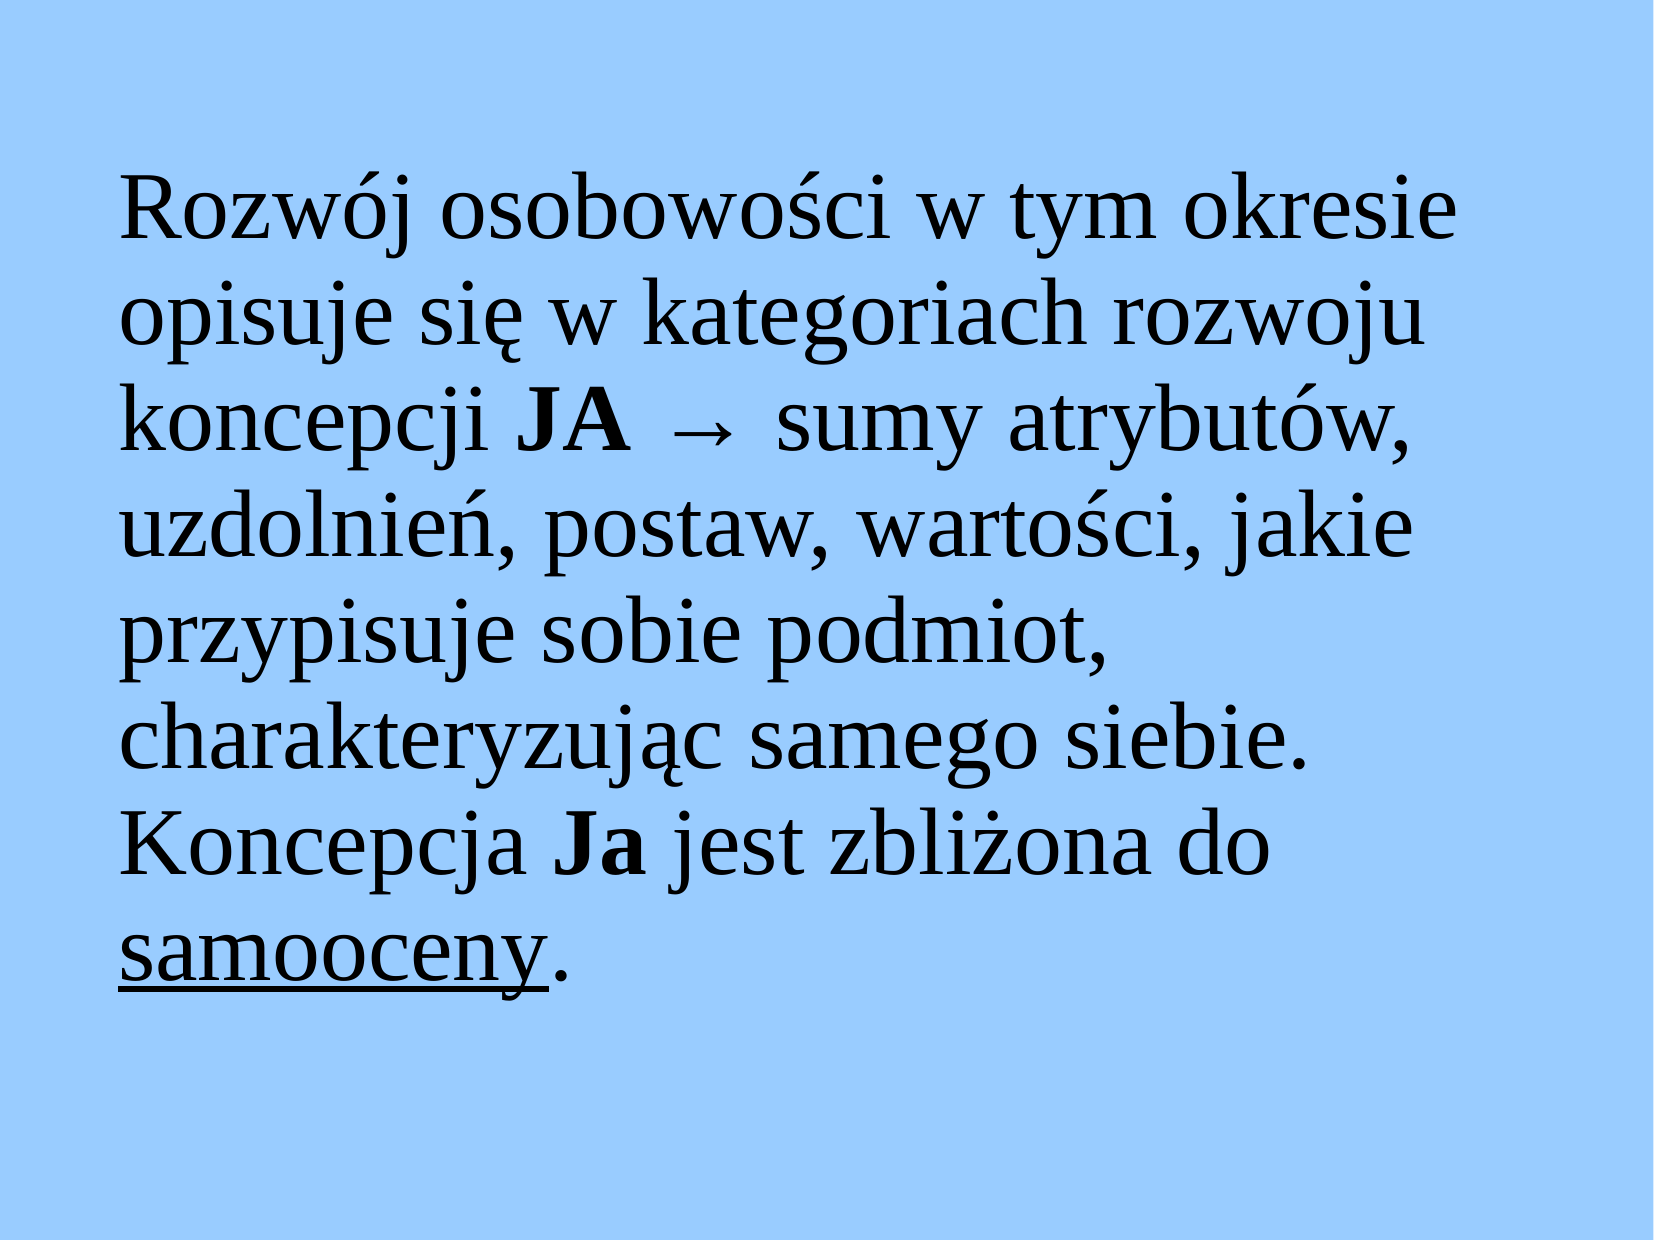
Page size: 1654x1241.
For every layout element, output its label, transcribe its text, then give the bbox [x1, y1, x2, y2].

list Rozwój osobowości w tym okresie opisuje się w kategoriach rozwoju koncepcji JA → sumy atrybutów, uzdolnień, postaw, wartości, jakie przypisuje sobie podmiot, charakteryzując samego siebie. Koncepcja Ja jest zbliżona do samooceny. [47, 153, 1583, 1028]
